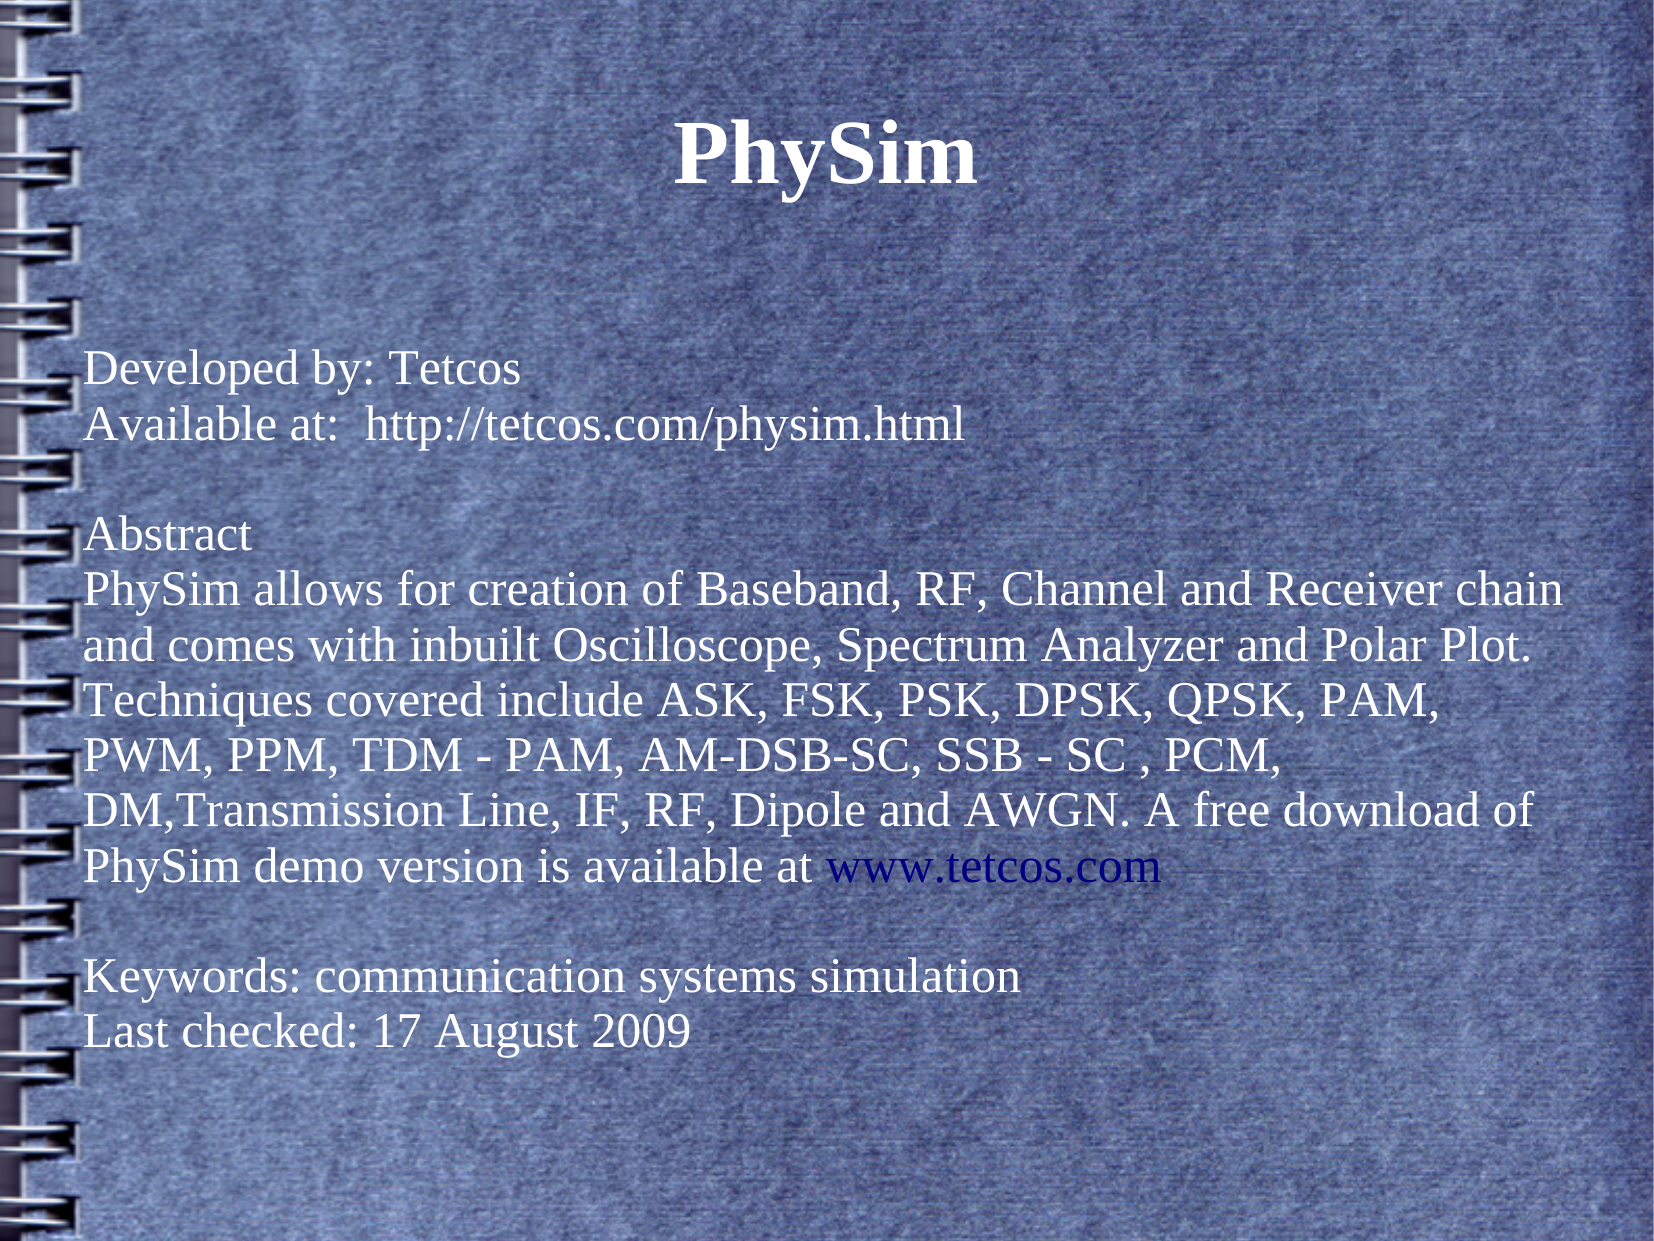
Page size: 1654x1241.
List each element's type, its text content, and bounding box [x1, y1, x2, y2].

subtitle Developed by: Tetcos Available at: http://tetcos.com/physim.html Abstract PhySim allows for creation of Baseband, RF, Channel and Receiver chain and comes with inbuilt Oscilloscope, Spectrum Analyzer and Polar Plot. Techniques covered include ASK, FSK, PSK, DPSK, QPSK, PAM, PWM, PPM, TDM - PAM, AM-DSB-SC, SSB - SC , PCM, DM,Transmission Line, IF, RF, Dipole and AWGN. A free download of PhySim demo version is available at www.tetcos.com Keywords: communication systems simulation Last checked: 17 August 2009 [82, 297, 1571, 1102]
picture [0, 0, 1654, 1241]
title PhySim [82, 56, 1571, 250]
